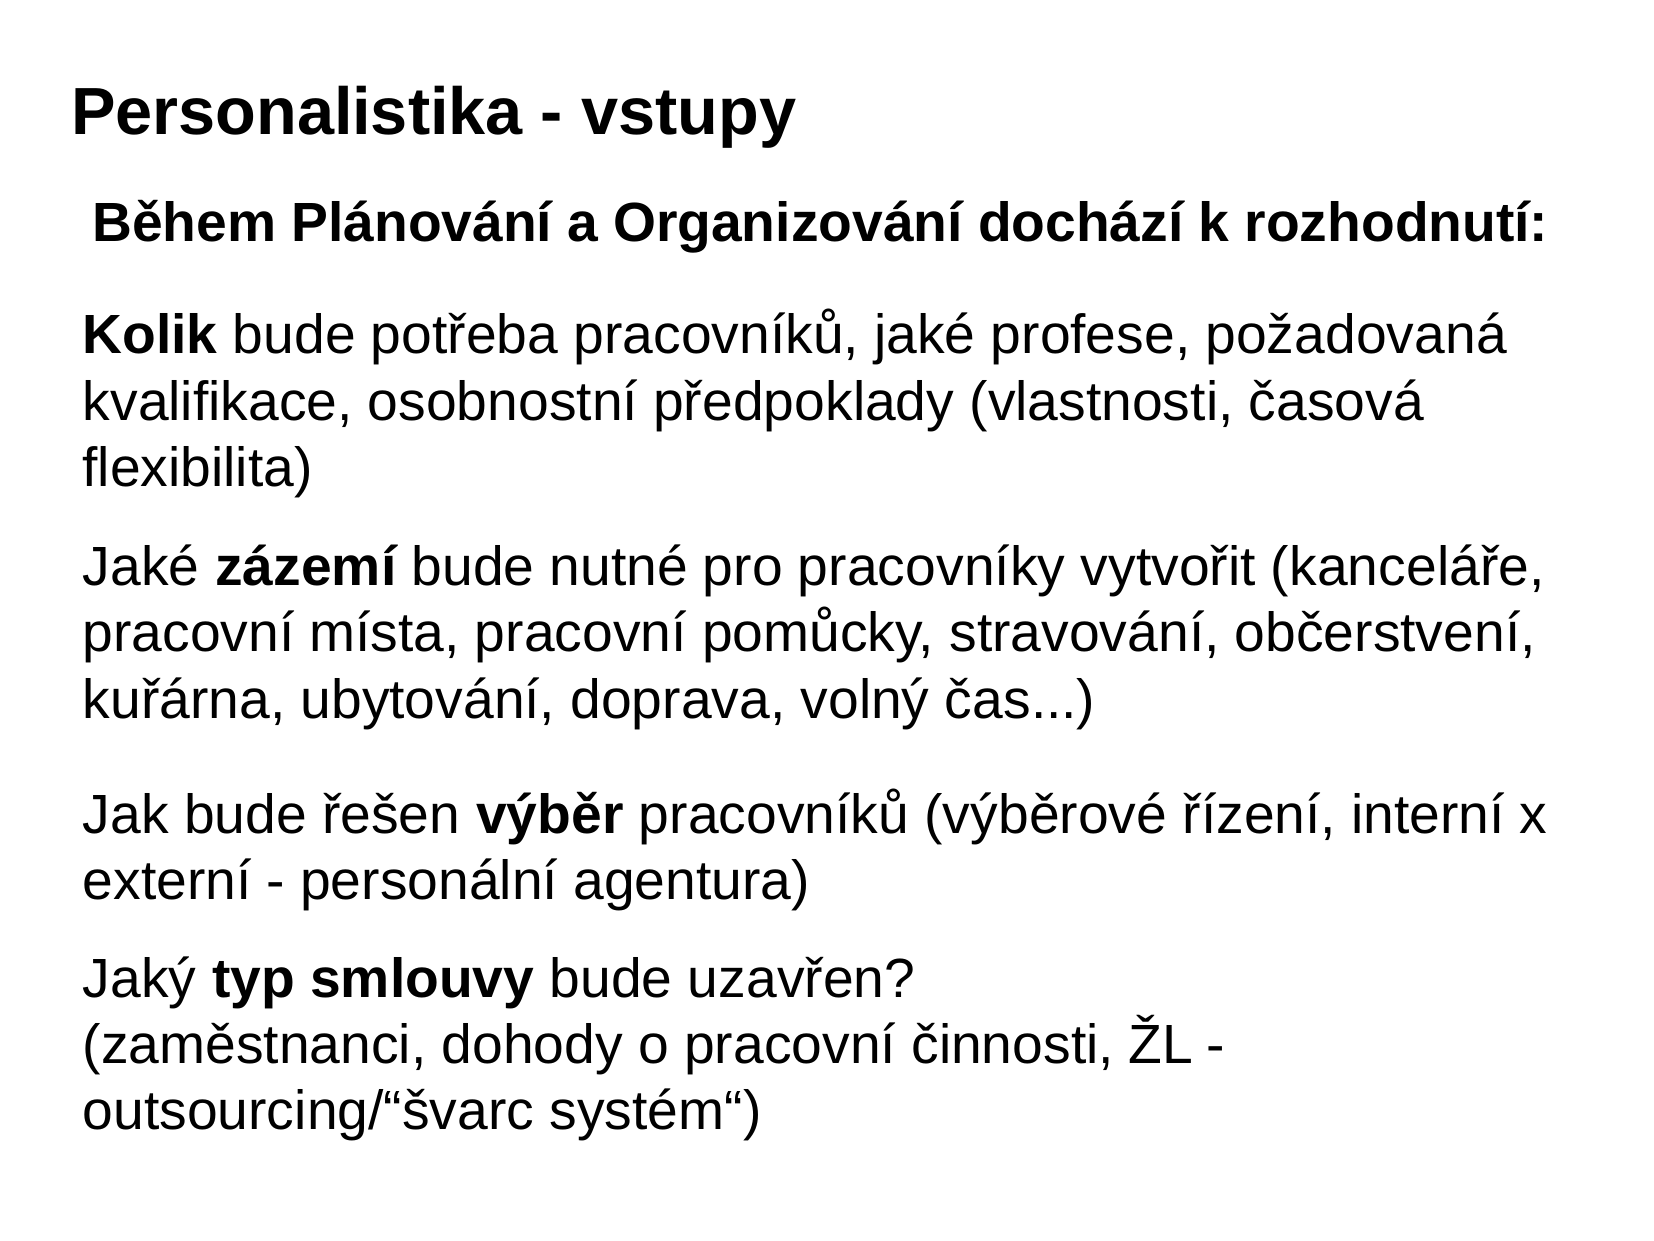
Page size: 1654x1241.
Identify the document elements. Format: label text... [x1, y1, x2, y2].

text_box Jaký typ smlouvy bude uzavřen? (zaměstnanci, dohody o pracovní činnosti, ŽL - outsourcing/“švarc systém“) [67, 934, 1595, 1149]
text_box Jak bude řešen výběr pracovníků (výběrové řízení, interní x externí - personální agentura) [67, 770, 1595, 919]
text_box Kolik bude potřeba pracovníků, jaké profese, požadovaná kvalifikace, osobnostní předpoklady (vlastnosti, časová flexibilita) [68, 290, 1596, 506]
text_box Personalistika - vstupy [56, 60, 1569, 156]
text_box Jaké zázemí bude nutné pro pracovníky vytvořit (kanceláře, pracovní místa, pracovní pomůcky, stravování, občerstvení, kuřárna, ubytování, doprava, volný čas...) [67, 522, 1595, 738]
text_box Během Plánování a Organizování dochází k rozhodnutí: [77, 178, 1565, 261]
